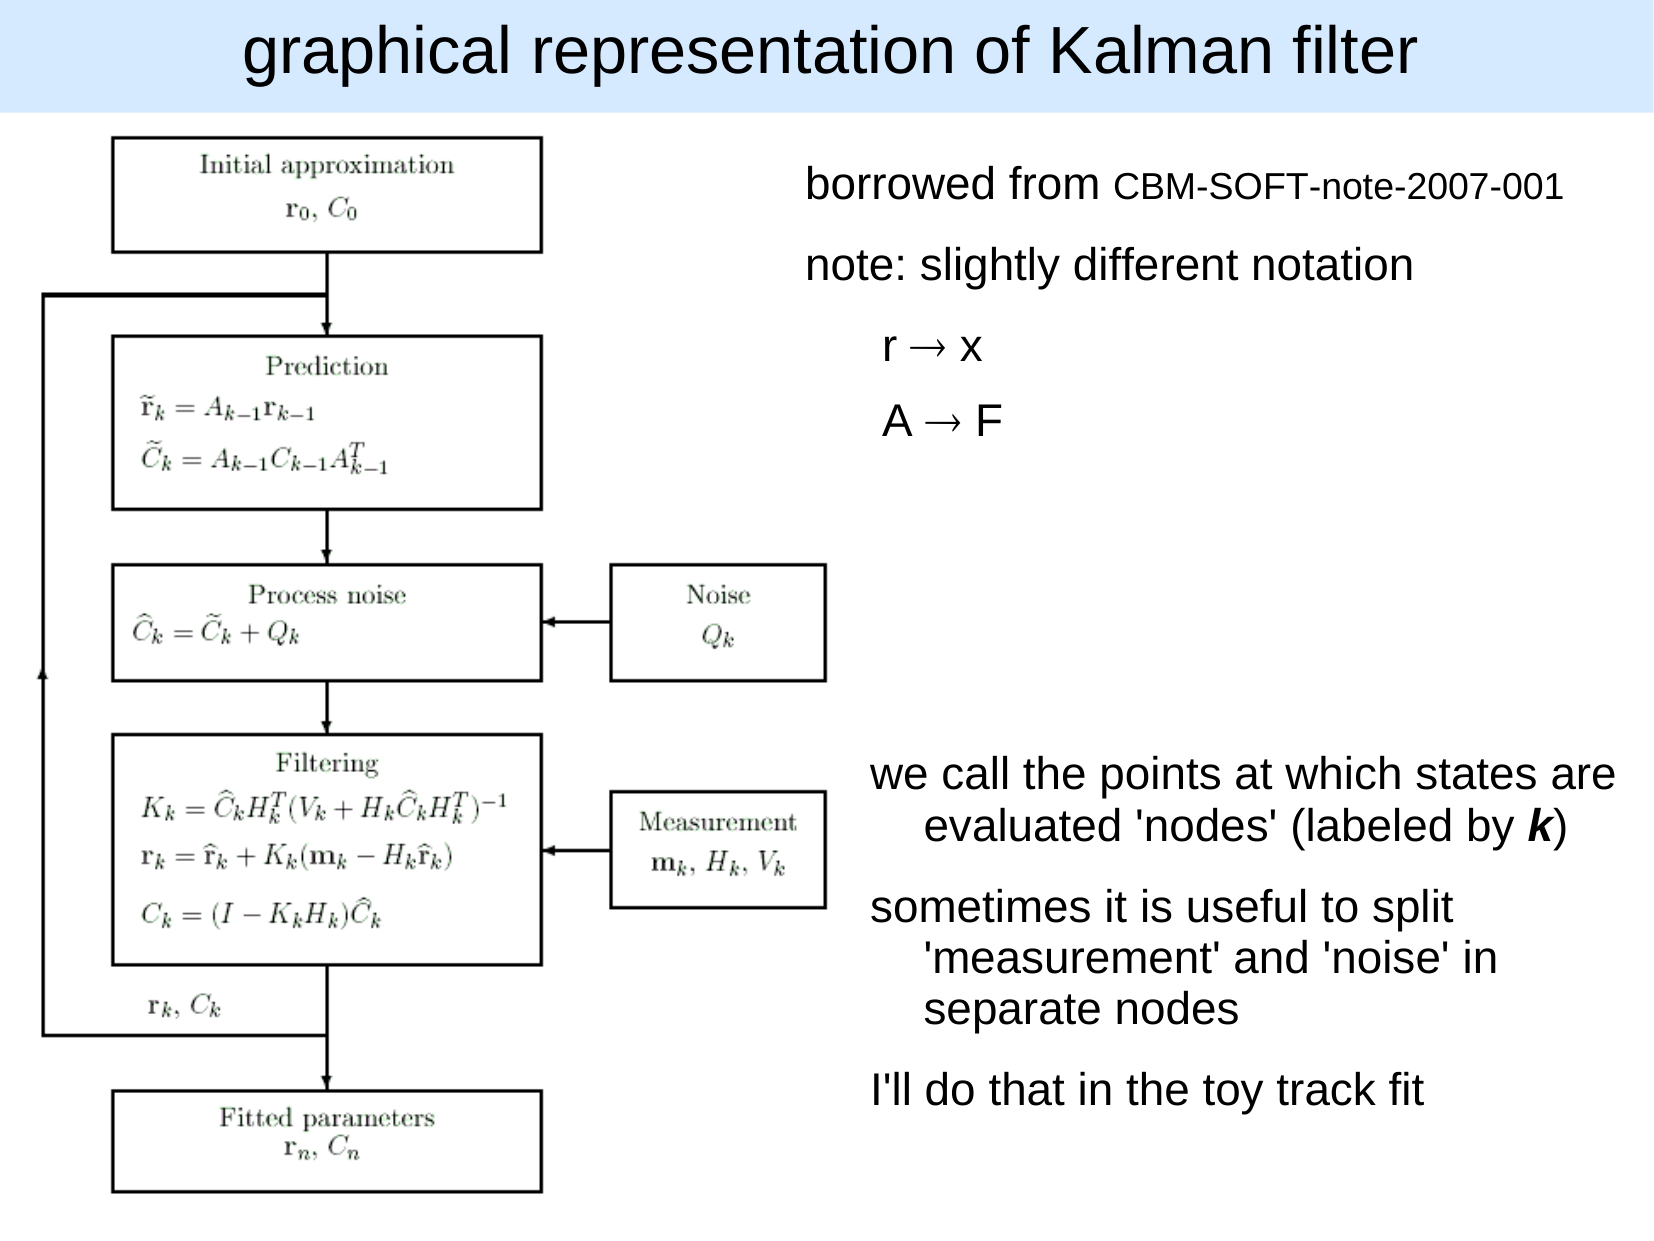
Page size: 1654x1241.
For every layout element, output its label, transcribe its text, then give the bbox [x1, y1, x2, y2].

list we call the points at which states are evaluated 'nodes' (labeled by k) sometimes it is useful to split 'measurement' and 'noise' in separate nodes I'll do that in the toy track fit [852, 748, 1651, 1217]
picture [1, 118, 846, 1214]
title graphical representation of Kalman filter [86, 0, 1576, 100]
list borrowed from CBM-SOFT-note-2007-001 note: slightly different notation r  x A  F [787, 157, 1651, 514]
